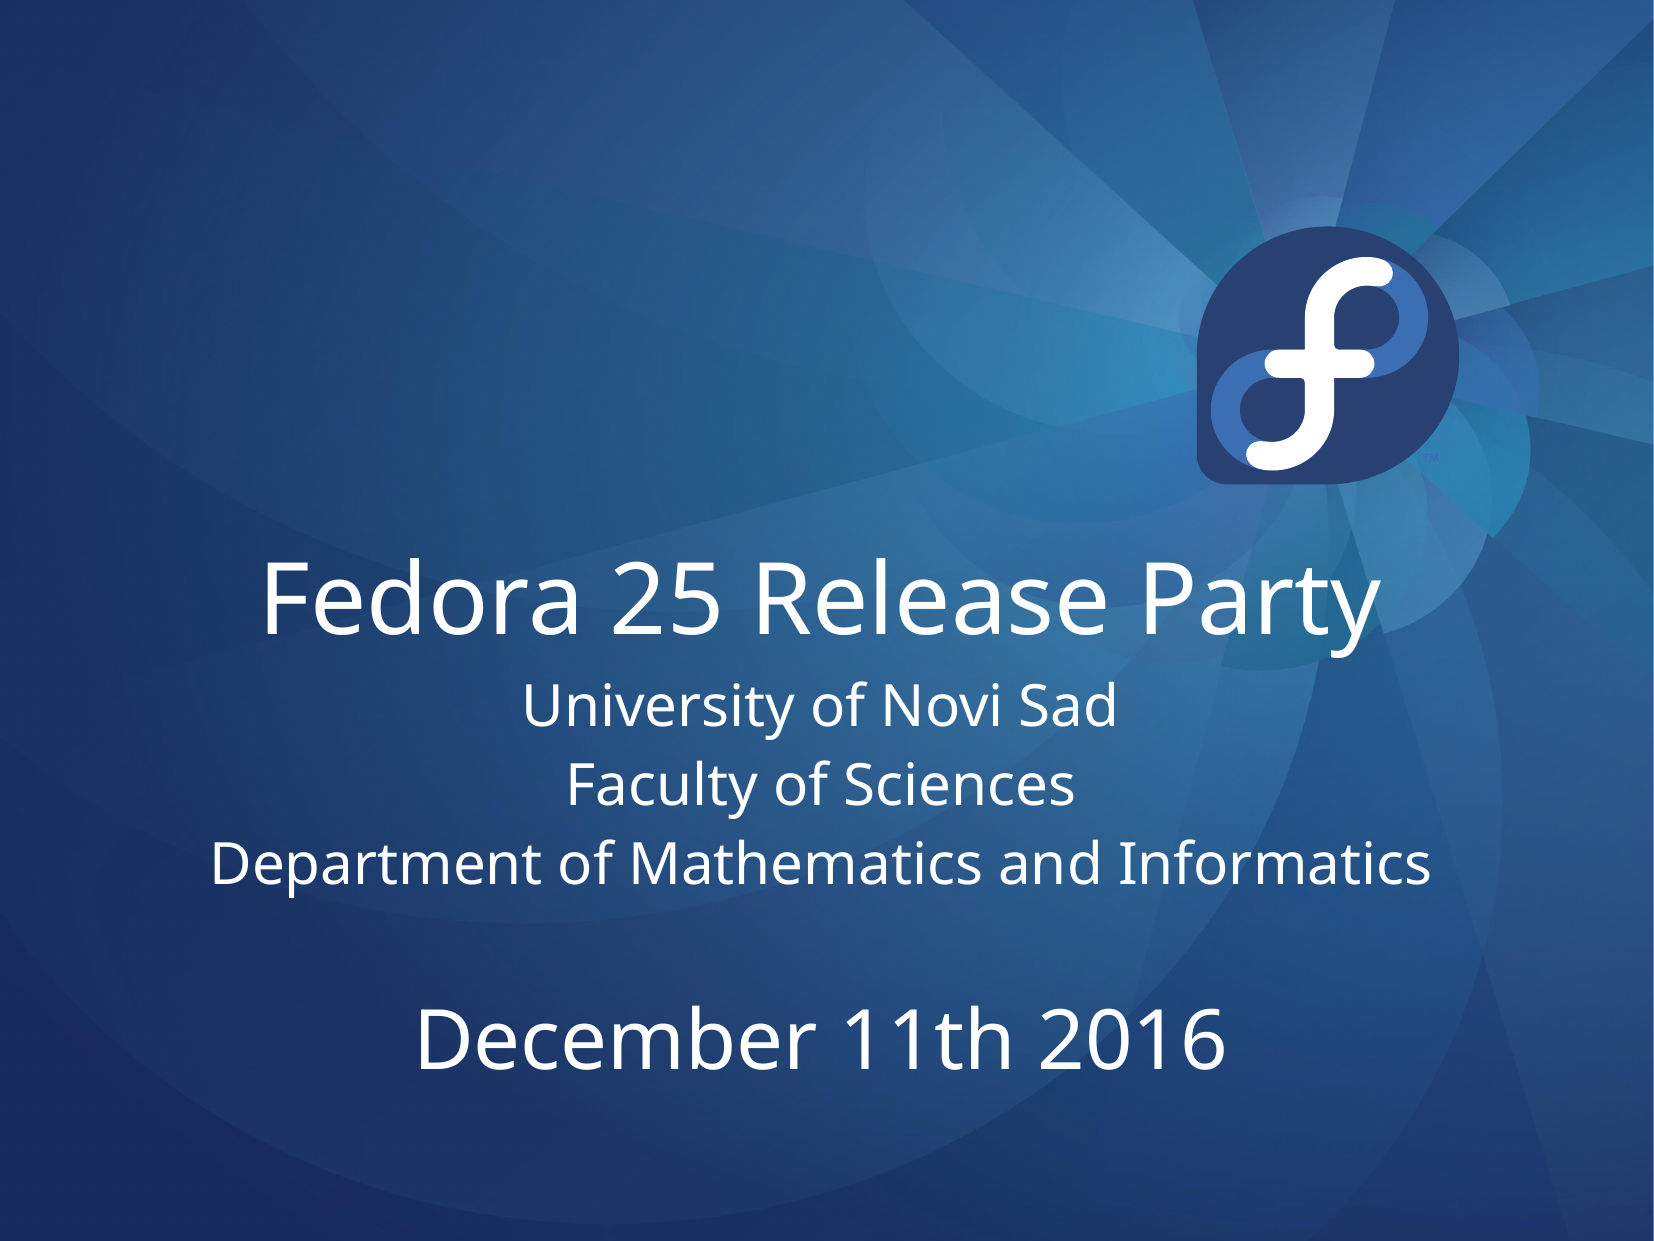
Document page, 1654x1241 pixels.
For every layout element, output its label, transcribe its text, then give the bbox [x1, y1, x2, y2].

picture [0, 0, 1654, 1241]
text_box Fedora 25 Release Party University of Novi Sad Faculty of Sciences Department of Mathematics and Informatics December 11th 2016 [102, 520, 1540, 973]
